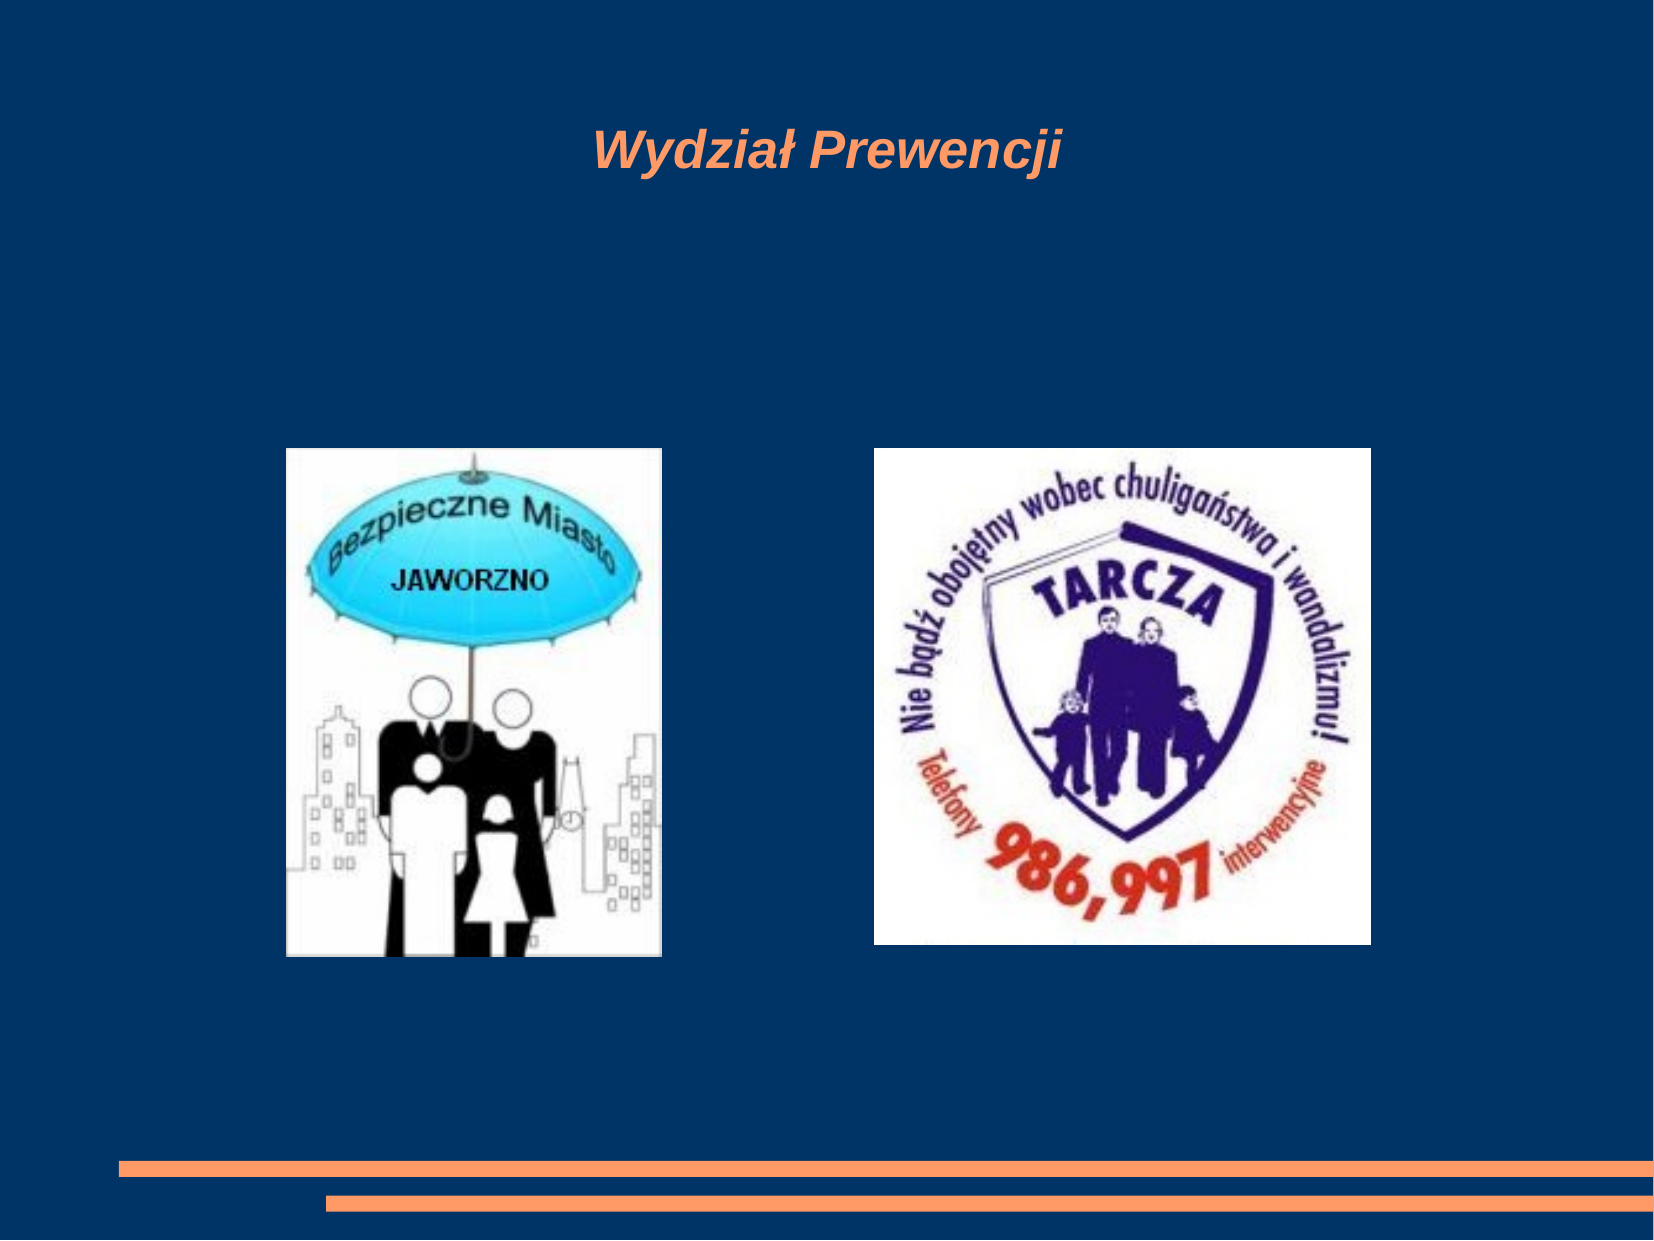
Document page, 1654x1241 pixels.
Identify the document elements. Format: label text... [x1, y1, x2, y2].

picture [874, 448, 1371, 945]
title Wydział Prewencji [121, 46, 1534, 254]
picture [286, 448, 662, 957]
